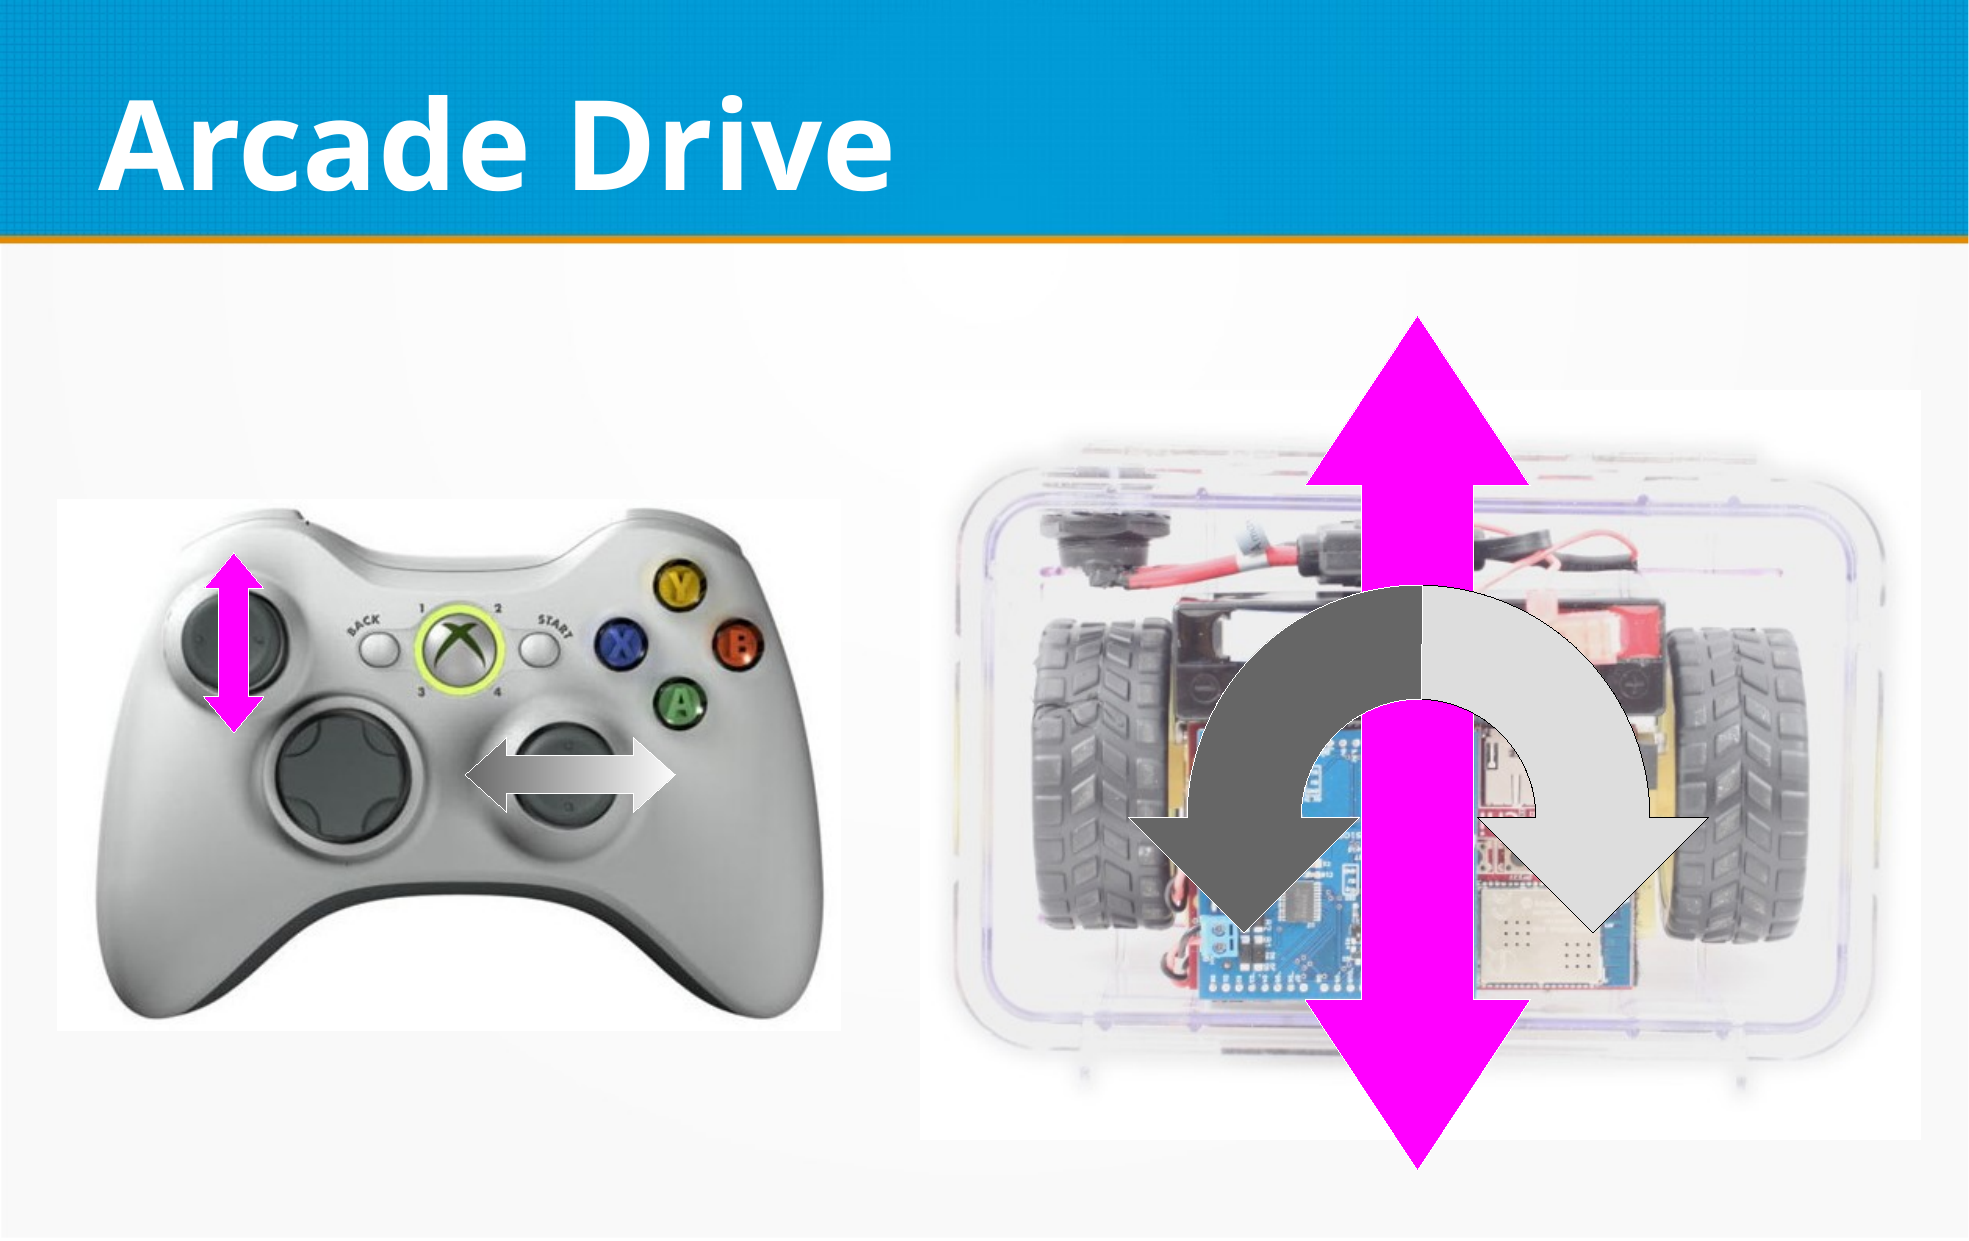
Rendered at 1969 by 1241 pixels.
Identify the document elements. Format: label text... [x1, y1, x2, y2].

text_box [1128, 315, 1709, 1171]
picture [0, 233, 1969, 1241]
text_box [465, 737, 676, 813]
title Arcade Drive [98, 19, 1870, 227]
text_box [203, 552, 264, 733]
